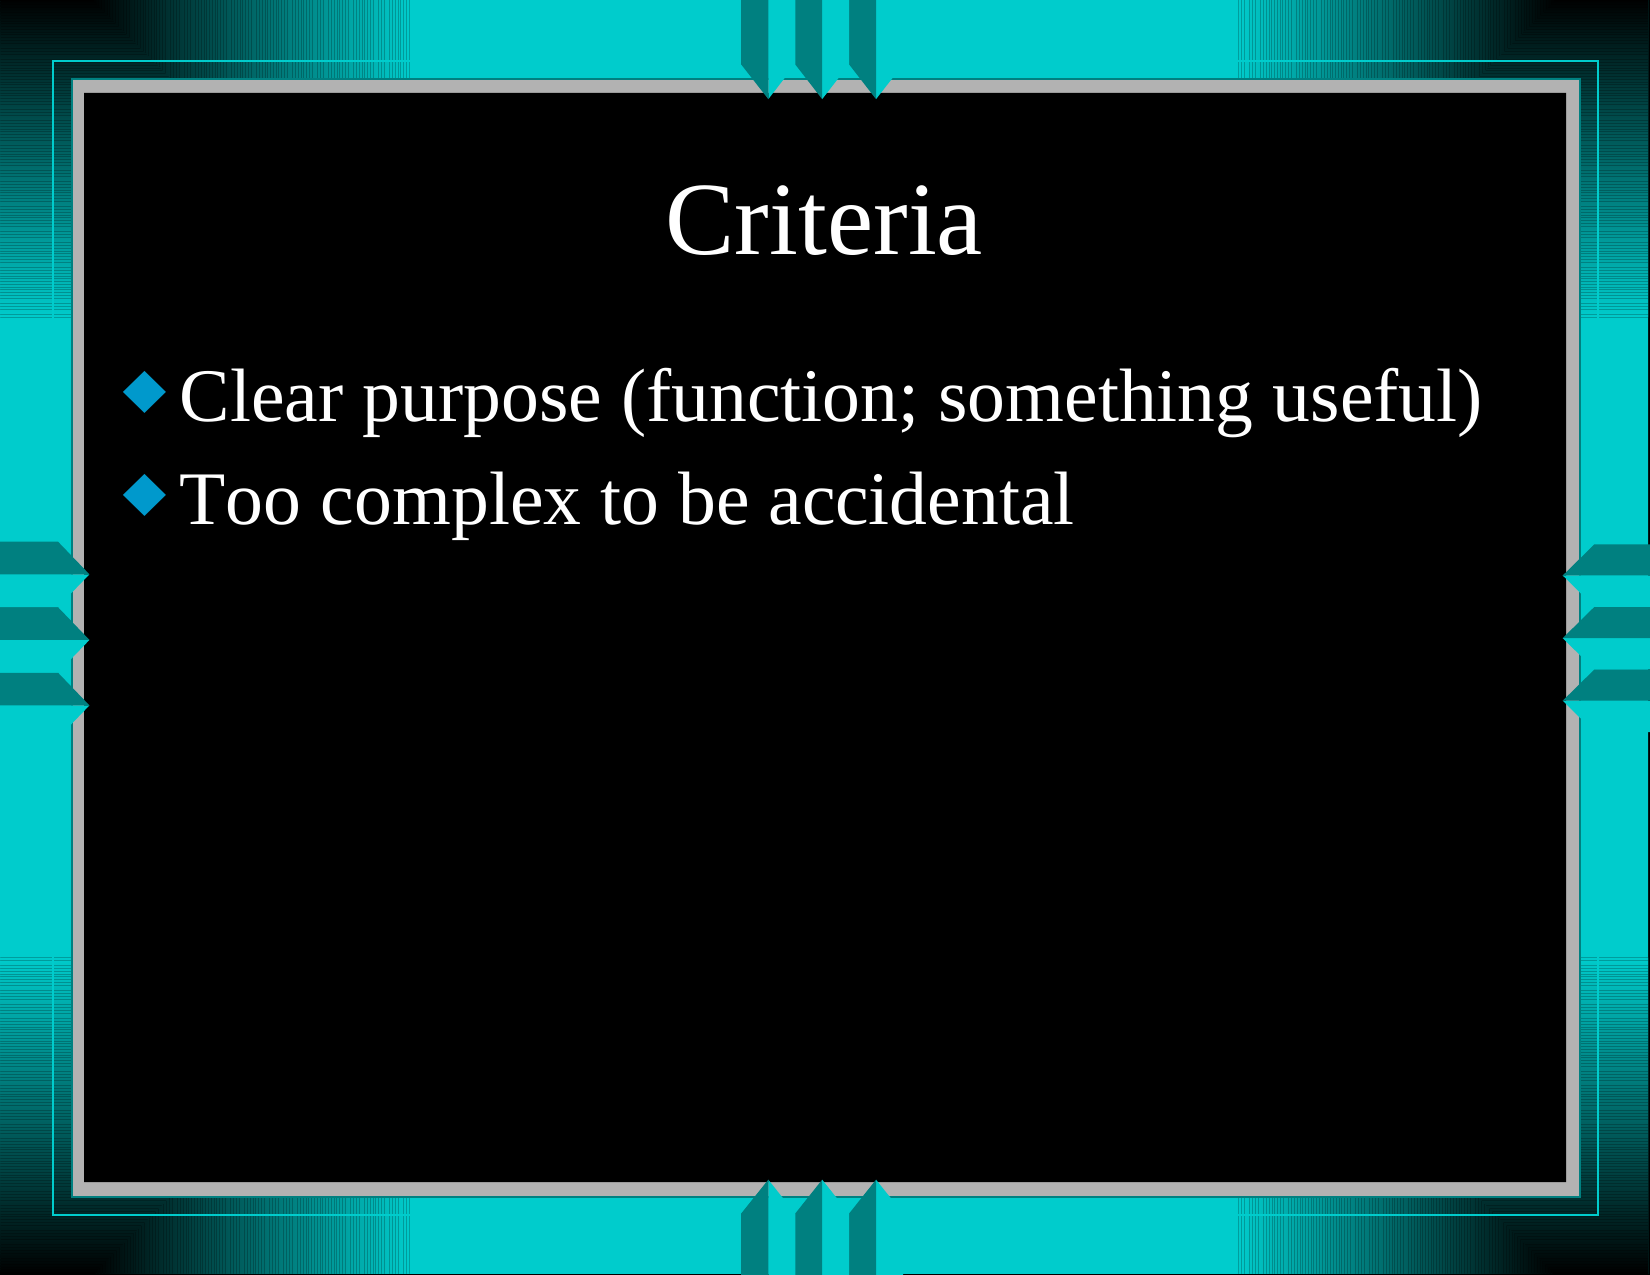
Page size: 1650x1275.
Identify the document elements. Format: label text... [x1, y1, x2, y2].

list Clear purpose (function; something useful) Too complex to be accidental [123, 354, 1527, 1120]
title Criteria [123, 113, 1527, 326]
